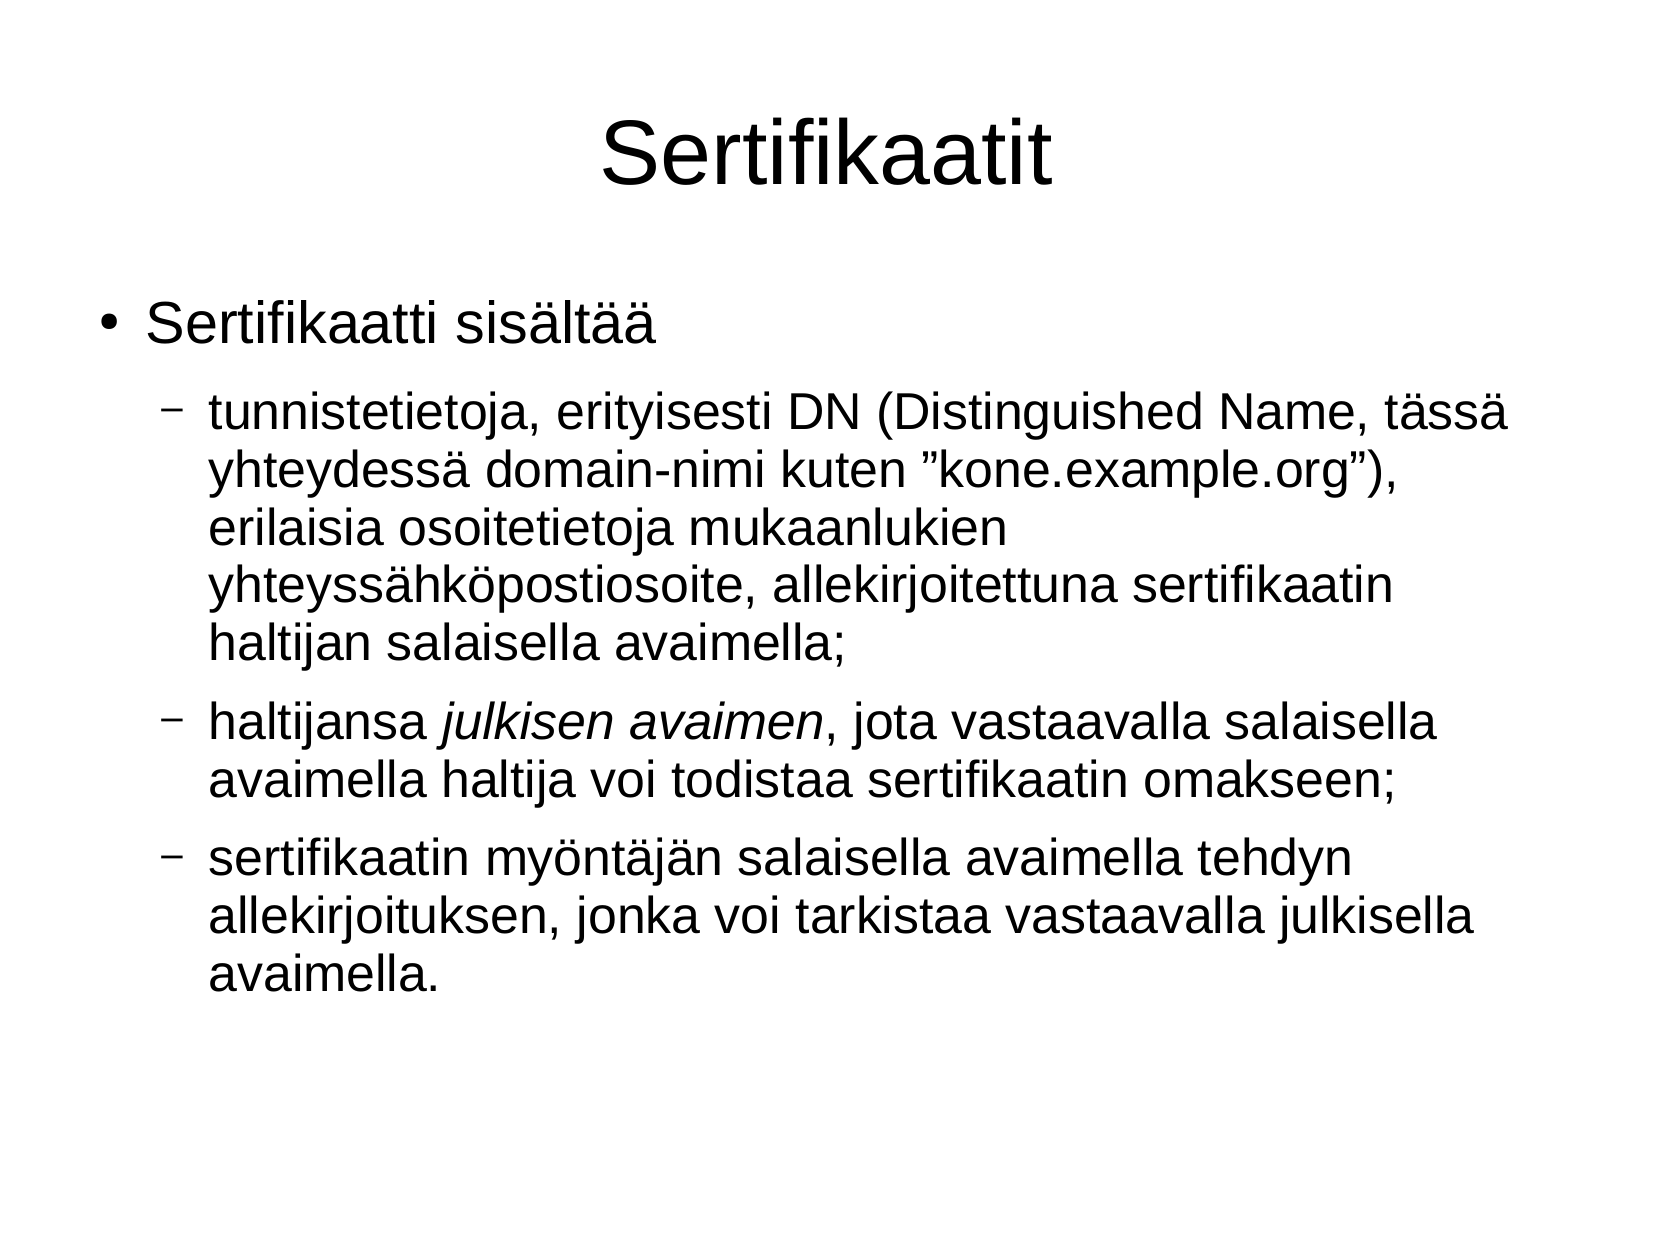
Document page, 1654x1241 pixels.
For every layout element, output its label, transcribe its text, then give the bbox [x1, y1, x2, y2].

list Sertifikaatti sisältää tunnistetietoja, erityisesti DN (Distinguished Name, tässä yhteydessä domain-nimi kuten ”kone.example.org”), erilaisia osoitetietoja mukaanlukien yhteyssähköpostiosoite, allekirjoitettuna sertifikaatin haltijan salaisella avaimella; haltijansa julkisen avaimen, jota vastaavalla salaisella avaimella haltija voi todistaa sertifikaatin omakseen; sertifikaatin myöntäjän salaisella avaimella tehdyn allekirjoituksen, jonka voi tarkistaa vastaavalla julkisella avaimella. [82, 290, 1571, 1010]
title Sertifikaatit [82, 49, 1571, 257]
